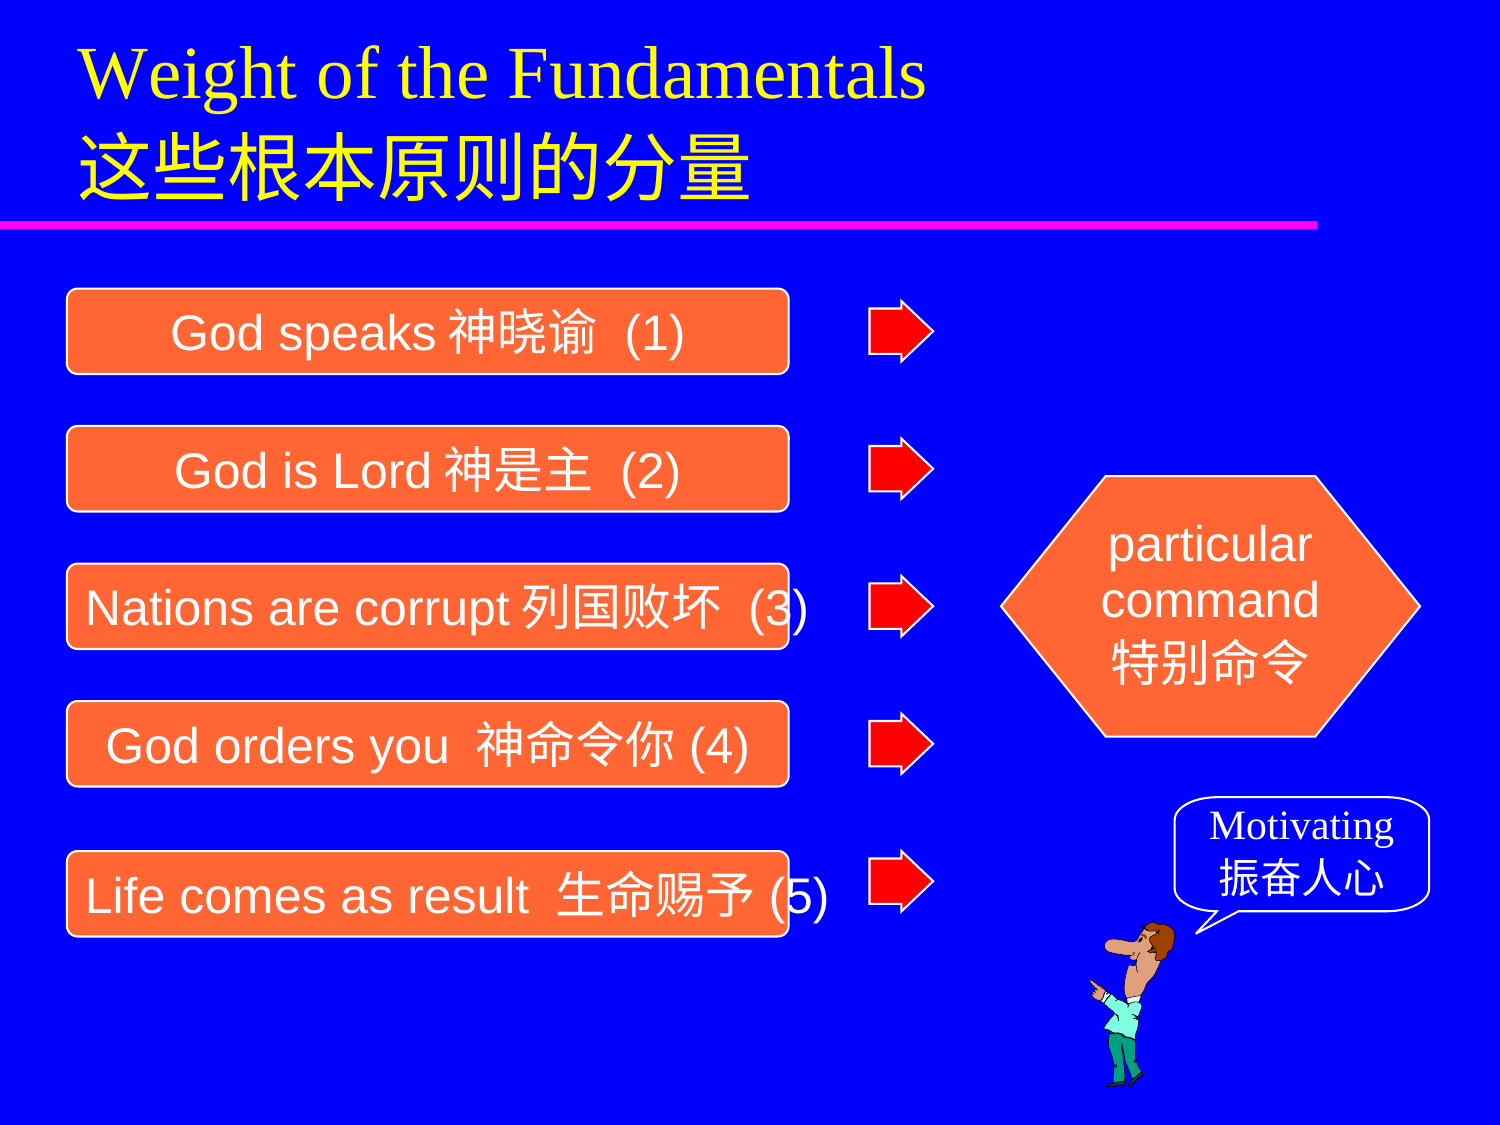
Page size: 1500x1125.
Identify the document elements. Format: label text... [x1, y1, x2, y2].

chart [1089, 921, 1176, 1088]
text_box God is Lord神是主 (2) [66, 425, 789, 512]
text_box [869, 575, 934, 637]
text_box particular command 特别命令 [1000, 476, 1421, 737]
title Weight of the Fundamentals 这些根本原则的分量 [62, 39, 1338, 225]
text_box God orders you 神命令你(4) [66, 701, 789, 787]
text_box Life comes as result 生命赐予(5) [66, 851, 789, 937]
text_box [869, 850, 934, 912]
text_box [869, 301, 934, 362]
text_box Motivating 振奋人心 [1174, 797, 1430, 934]
text_box [869, 713, 934, 774]
text_box Nations are corrupt列国败坏 (3) [66, 563, 789, 650]
text_box [869, 438, 934, 499]
text_box God speaks神晓谕 (1) [66, 288, 789, 374]
